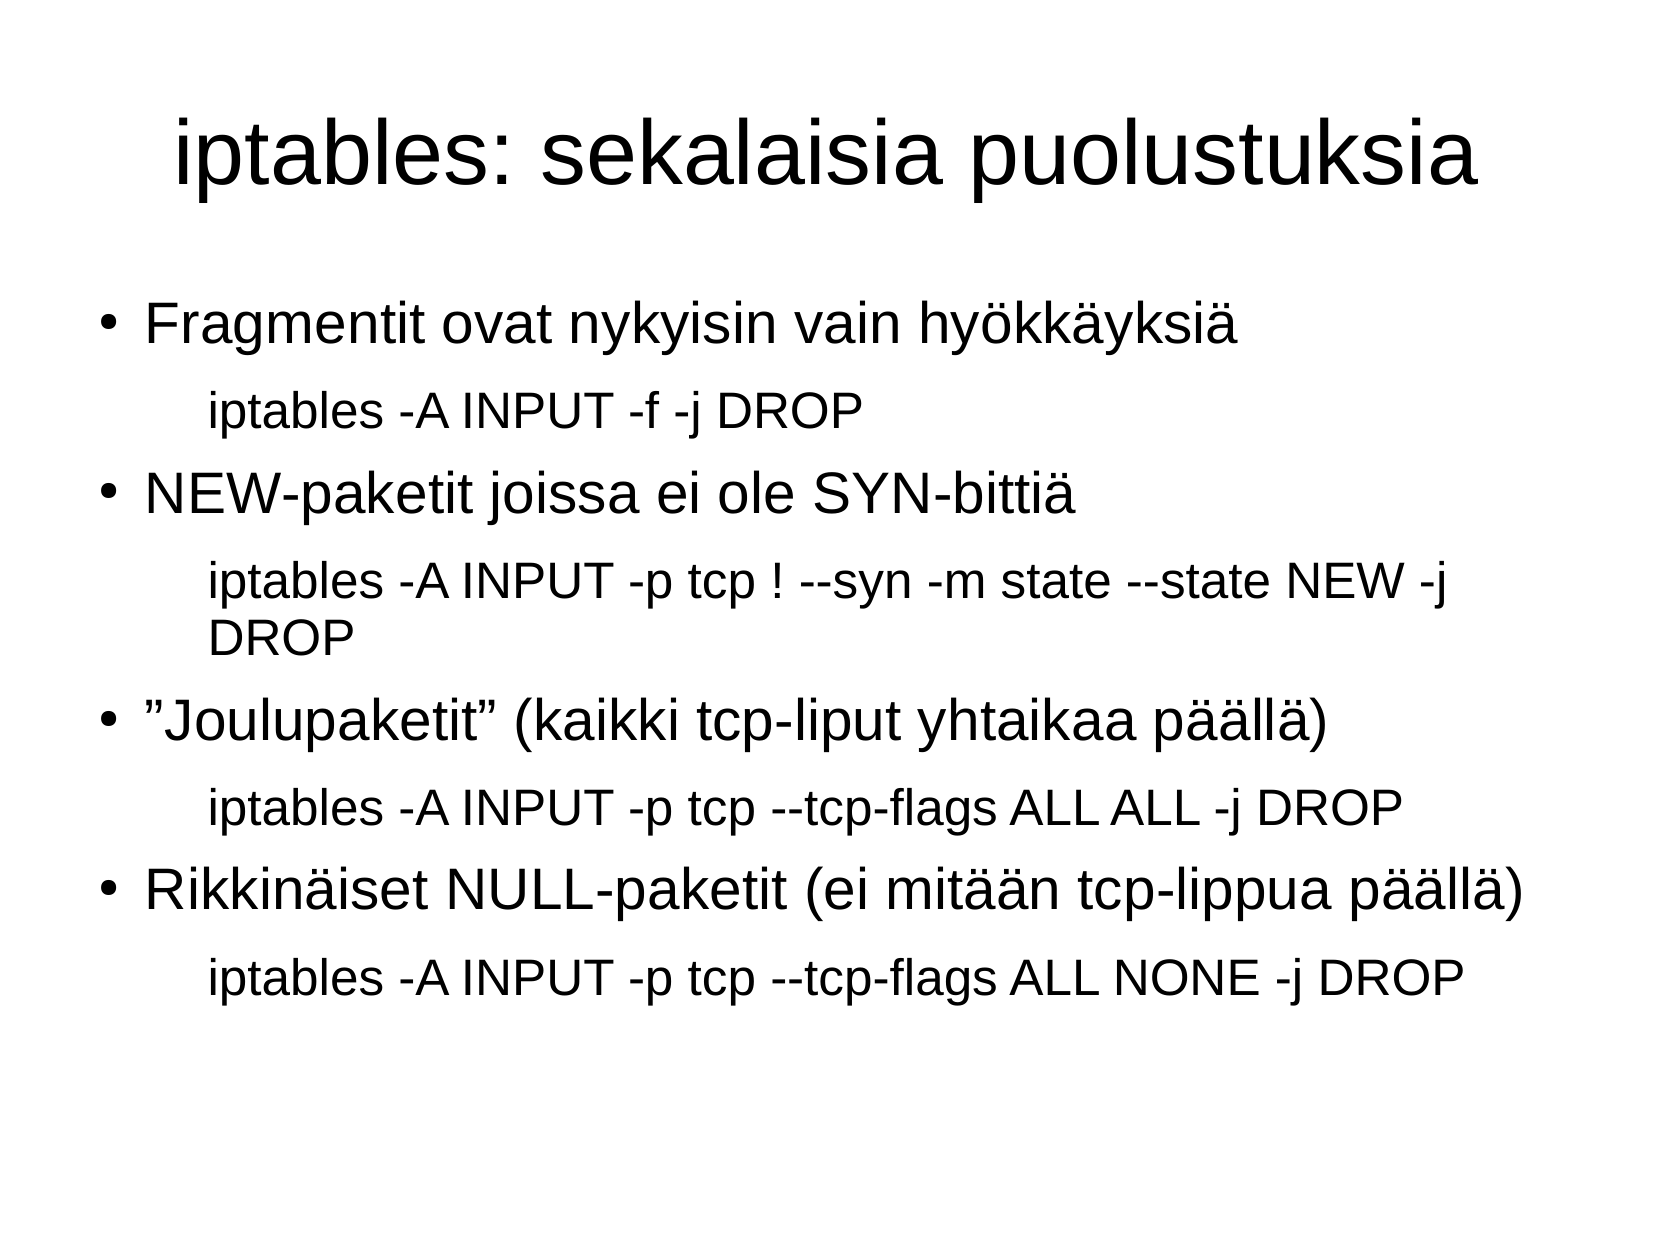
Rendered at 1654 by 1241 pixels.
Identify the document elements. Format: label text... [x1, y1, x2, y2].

list Fragmentit ovat nykyisin vain hyökkäyksiä iptables -A INPUT -f -j DROP NEW-paketit joissa ei ole SYN-bittiä iptables -A INPUT -p tcp ! --syn -m state --state NEW -j DROP ”Joulupaketit” (kaikki tcp-liput yhtaikaa päällä) iptables -A INPUT -p tcp --tcp-flags ALL ALL -j DROP Rikkinäiset NULL-paketit (ei mitään tcp-lippua päällä) iptables -A INPUT -p tcp --tcp-flags ALL NONE -j DROP [82, 290, 1571, 1010]
title iptables: sekalaisia puolustuksia [82, 49, 1571, 257]
